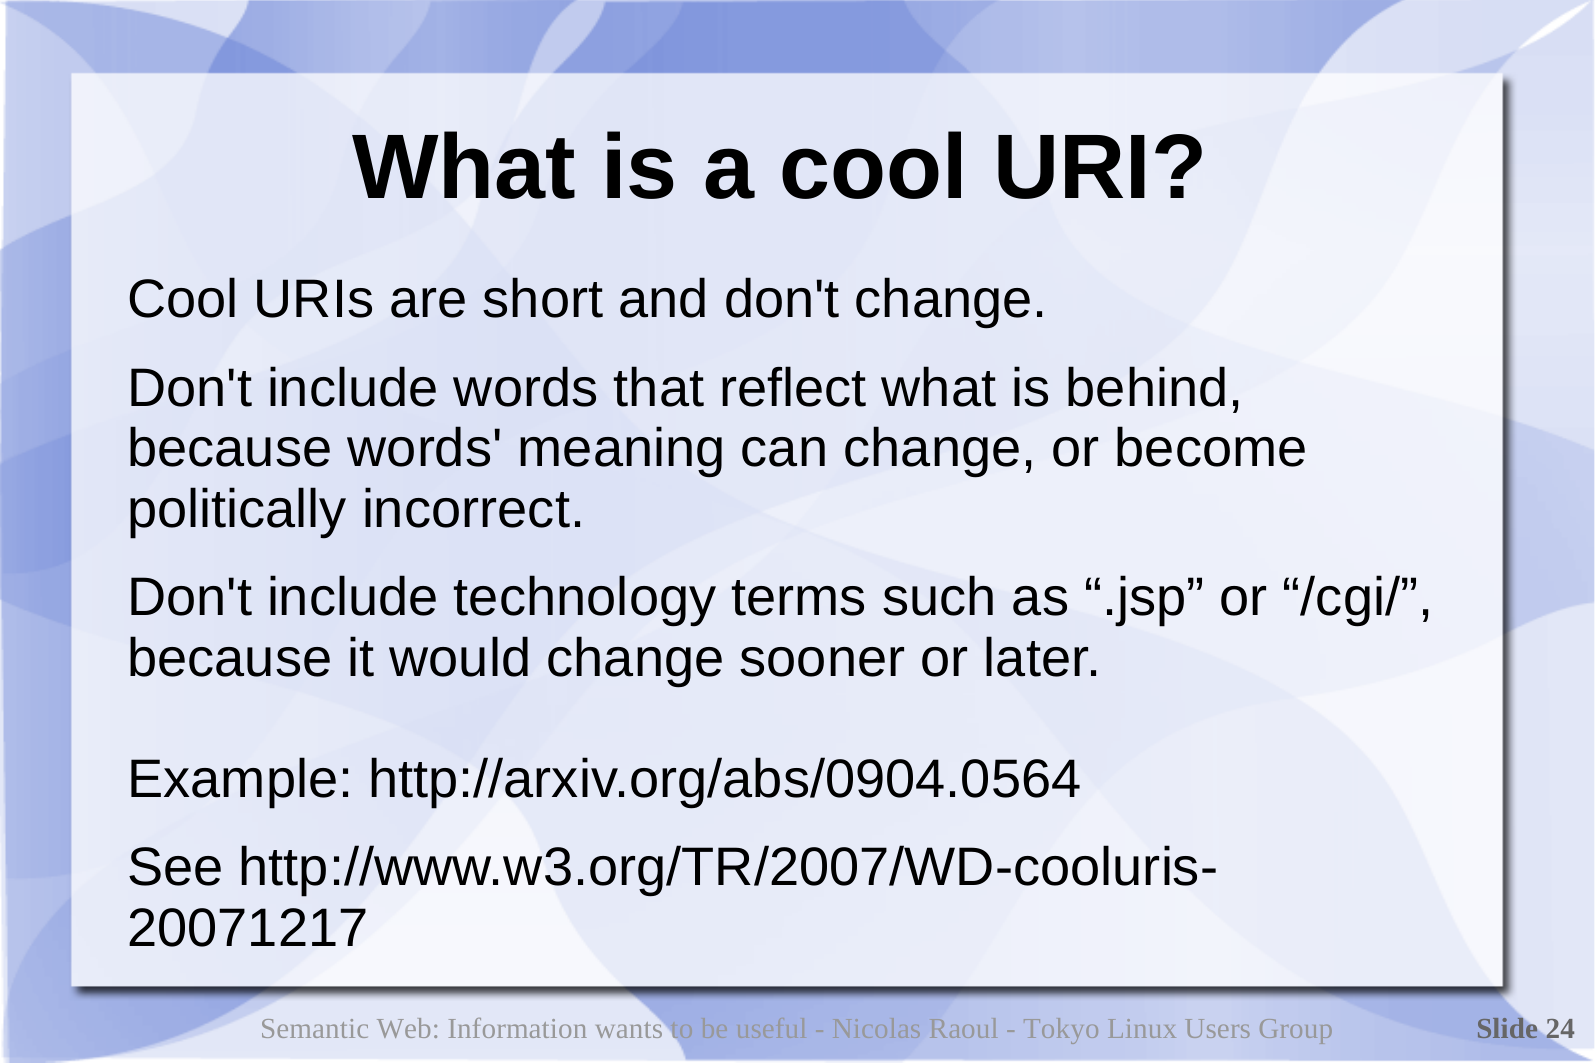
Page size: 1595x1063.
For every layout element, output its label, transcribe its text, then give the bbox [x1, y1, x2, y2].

text_box Cool URIs are short and don't change. Don't include words that reflect what is behind, because words' meaning can change, or become politically incorrect. Don't include technology terms such as “.jsp” or “/cgi/”, because it would change sooner or later. Example: http://arxiv.org/abs/0904.0564 See http://www.w3.org/TR/2007/WD-cooluris-20071217 [112, 261, 1463, 976]
picture [0, 0, 1595, 1063]
title What is a cool URI? [79, 85, 1481, 248]
